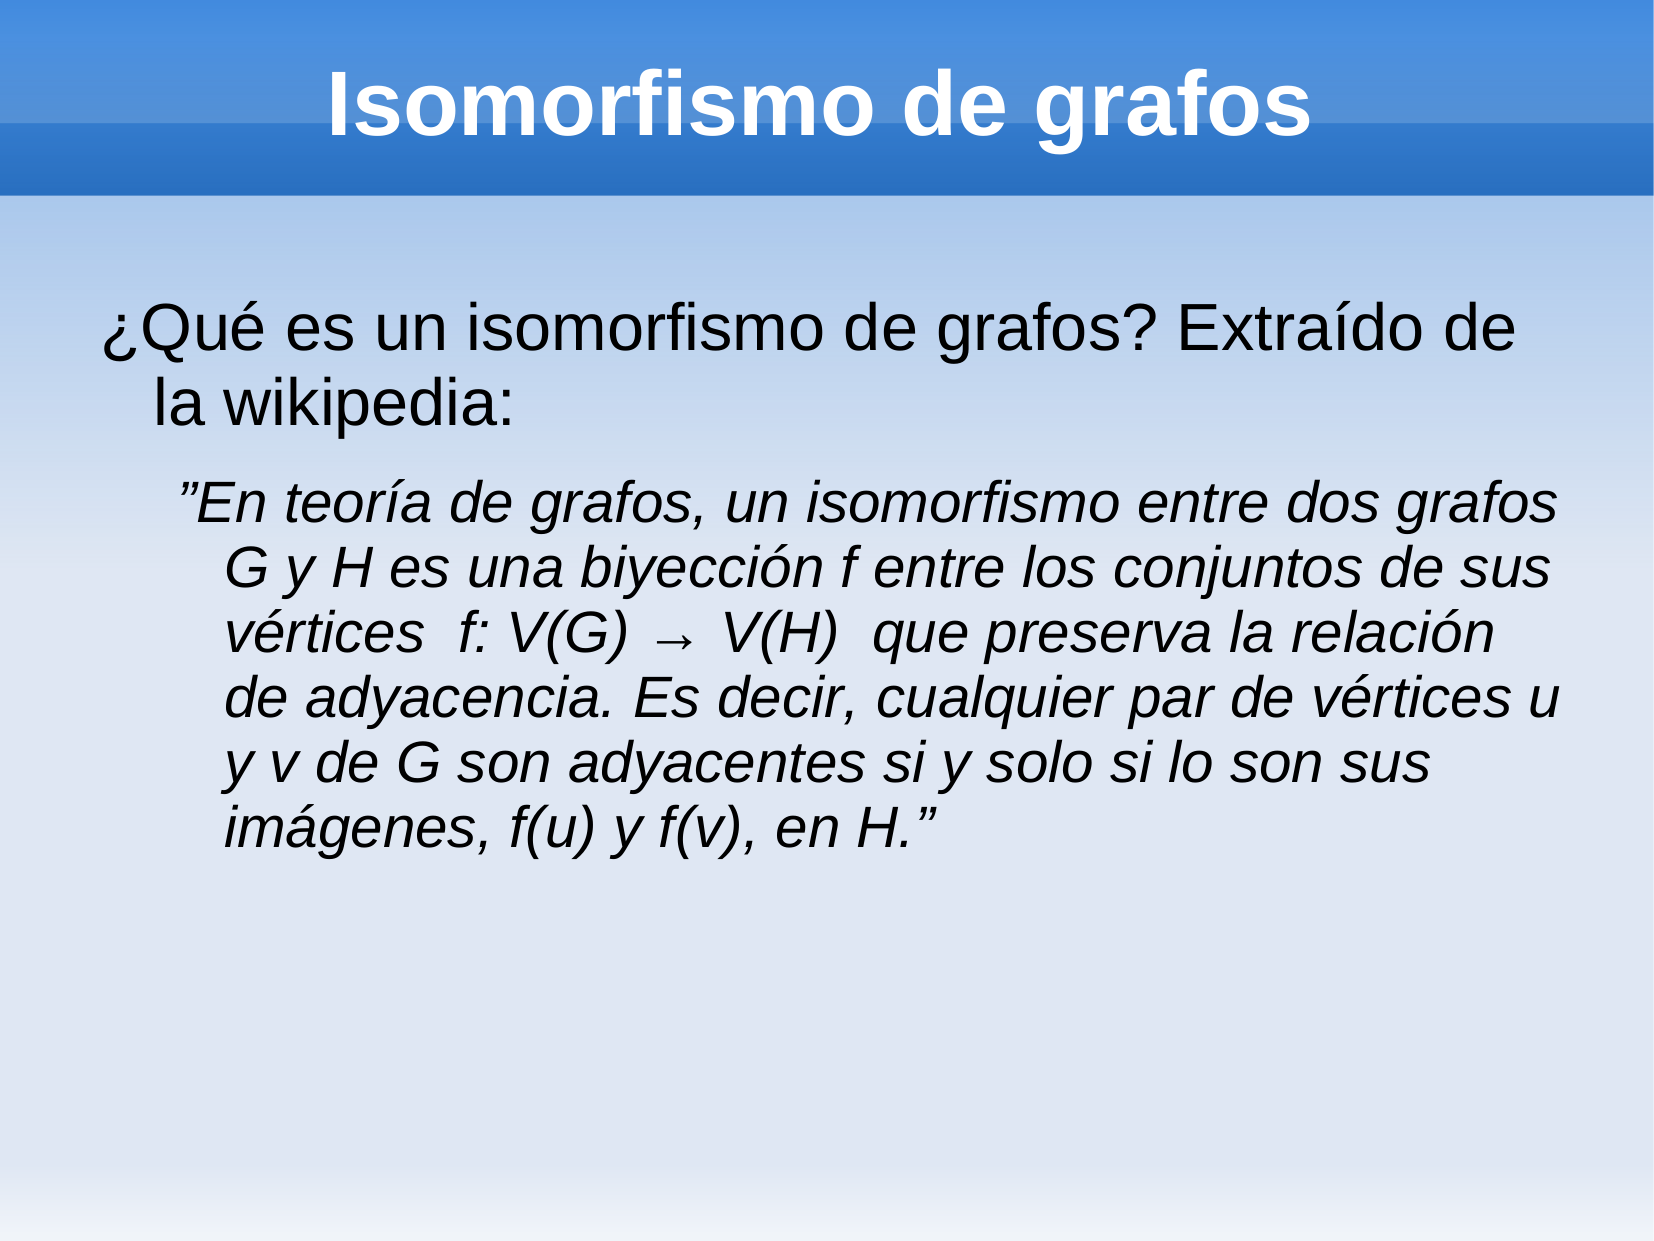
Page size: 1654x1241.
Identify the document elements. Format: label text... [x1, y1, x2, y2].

title Isomorfismo de grafos [76, 7, 1565, 200]
picture [0, 0, 1654, 1241]
list ¿Qué es un isomorfismo de grafos? Extraído de la wikipedia: ”En teoría de grafos, un isomorfismo entre dos grafos G y H es una biyección f entre los conjuntos de sus vértices f: V(G) → V(H) que preserva la relación de adyacencia. Es decir, cualquier par de vértices u y v de G son adyacentes si y solo si lo son sus imágenes, f(u) y f(v), en H.” [82, 290, 1571, 1094]
